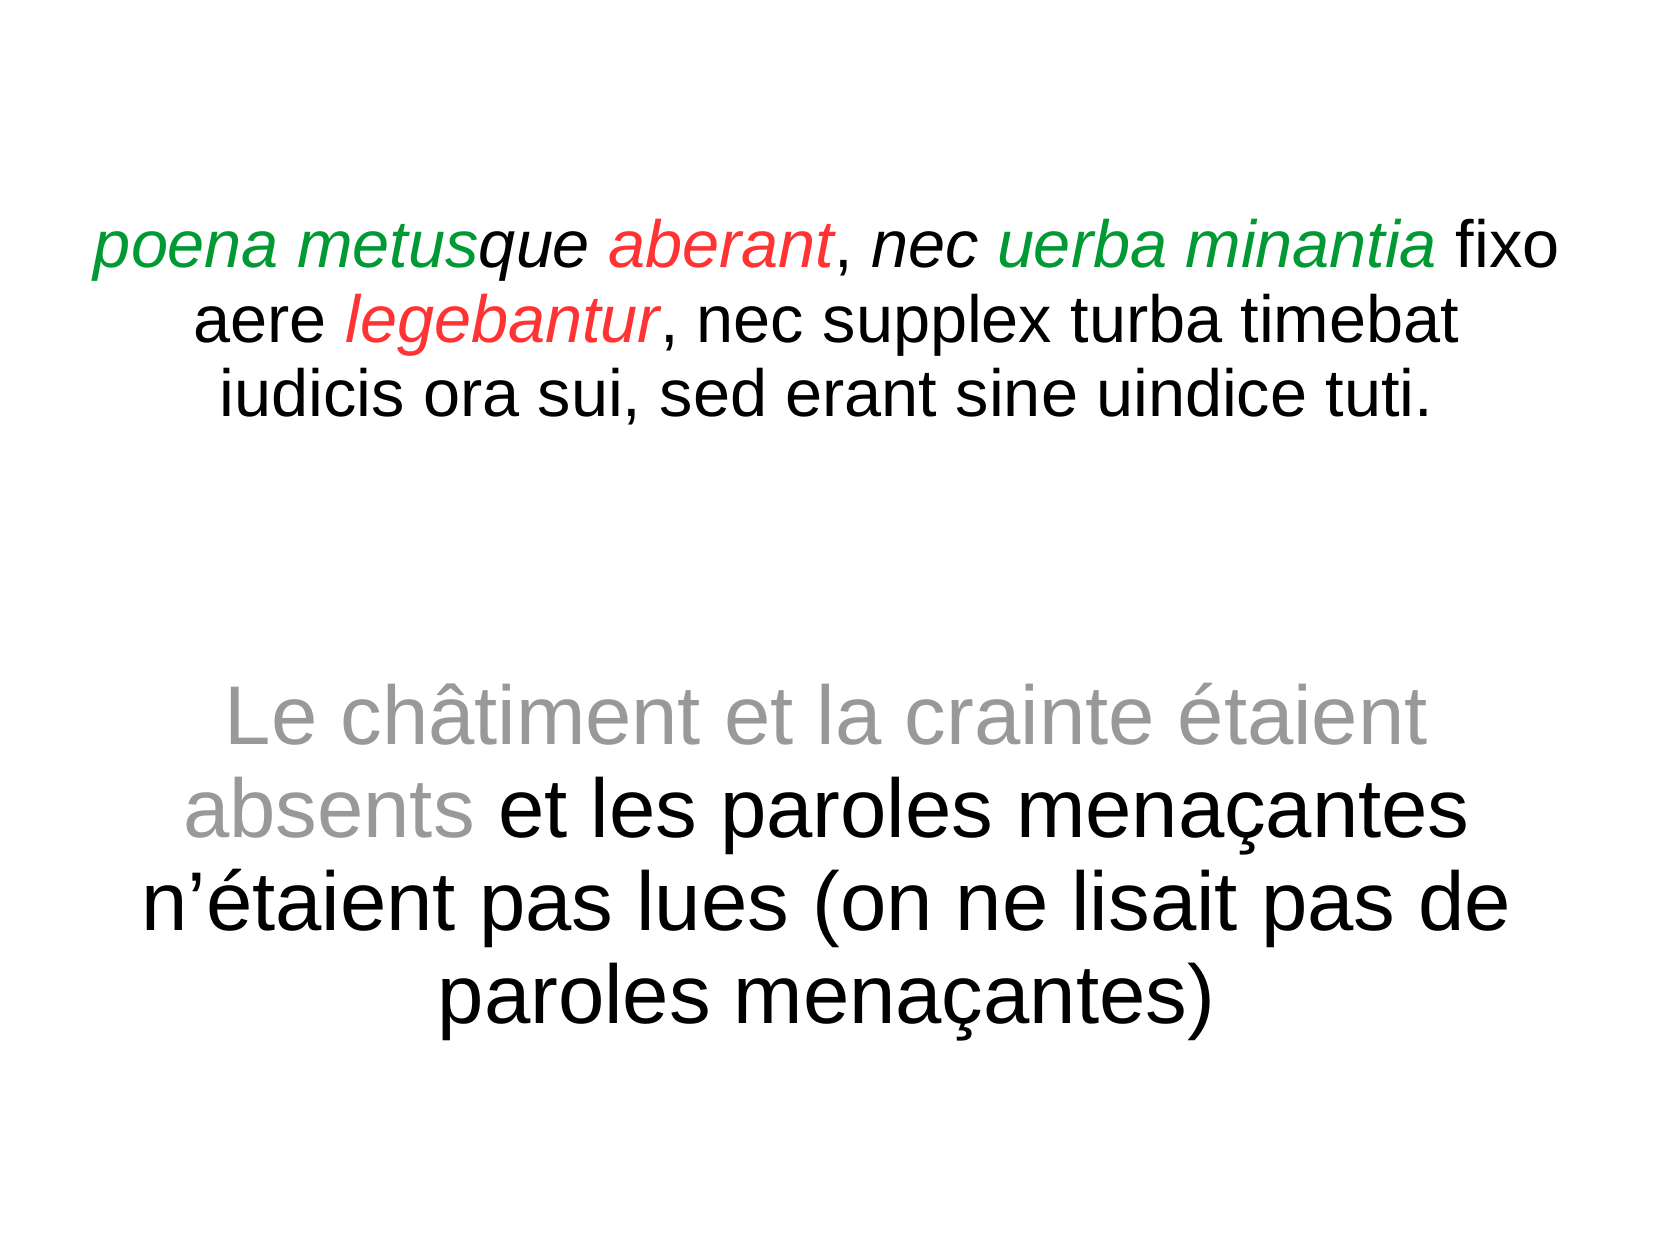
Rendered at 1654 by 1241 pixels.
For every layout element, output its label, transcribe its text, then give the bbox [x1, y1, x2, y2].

subtitle Le châtiment et la crainte étaient absents et les paroles menaçantes n’étaient pas lues (on ne lisait pas de paroles menaçantes) [82, 602, 1571, 1109]
title poena metusque aberant, nec uerba minantia fixo aere legebantur, nec supplex turba timebat iudicis ora sui, sed erant sine uindice tuti. [47, 35, 1607, 603]
